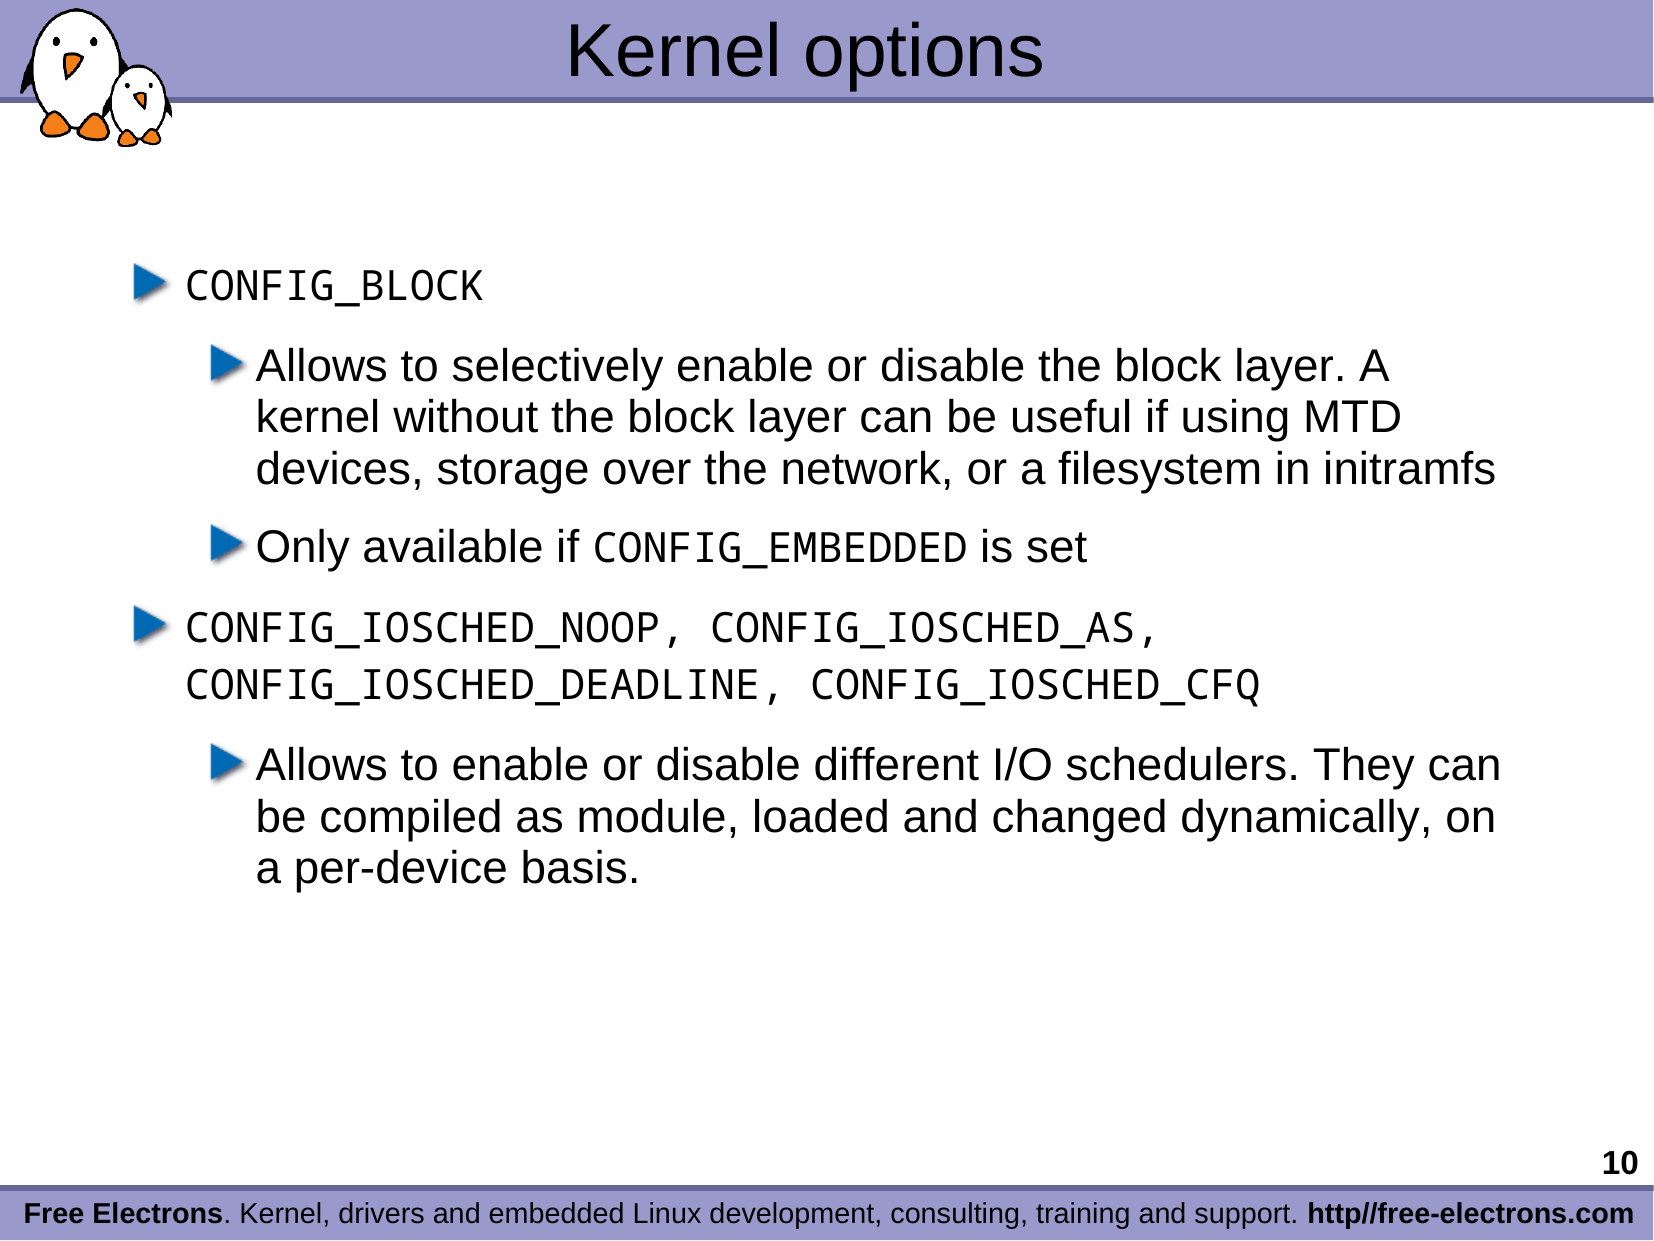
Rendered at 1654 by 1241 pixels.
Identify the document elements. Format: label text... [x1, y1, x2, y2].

title Kernel options [60, 0, 1551, 100]
picture [20, 8, 172, 147]
list CONFIG_BLOCK Allows to selectively enable or disable the block layer. A kernel without the block layer can be useful if using MTD devices, storage over the network, or a filesystem in initramfs Only available if CONFIG_EMBEDDED is set CONFIG_IOSCHED_NOOP, CONFIG_IOSCHED_AS, CONFIG_IOSCHED_DEADLINE, CONFIG_IOSCHED_CFQ Allows to enable or disable different I/O schedulers. They can be compiled as module, loaded and changed dynamically, on a per-device basis. [113, 255, 1526, 967]
